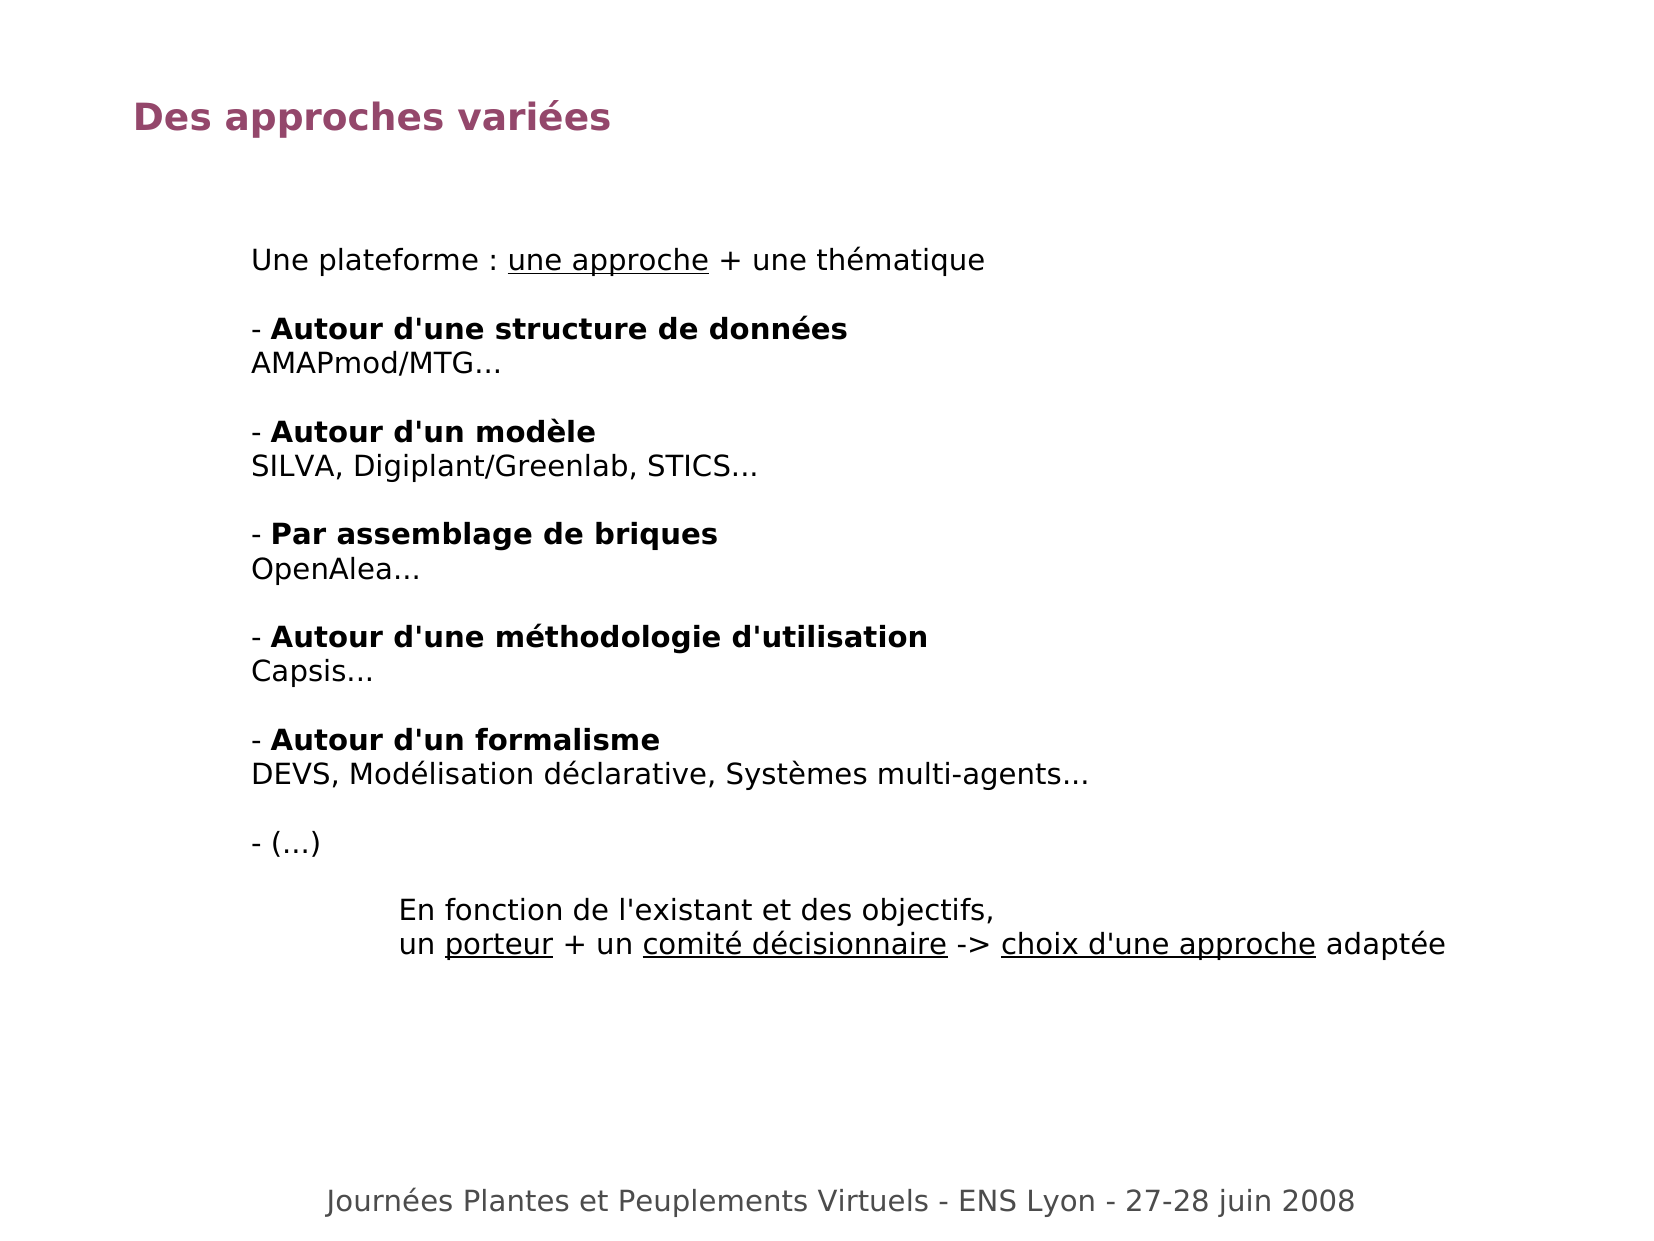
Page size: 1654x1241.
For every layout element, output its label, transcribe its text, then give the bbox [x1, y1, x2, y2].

text_box Journées Plantes et Peuplements Virtuels - ENS Lyon - 27-28 juin 2008 [177, 1176, 1506, 1226]
text_box Des approches variées [118, 88, 1034, 147]
text_box Une plateforme : une approche + une thématique - Autour d'une structure de données AMAPmod/MTG... - Autour d'un modèle SILVA, Digiplant/Greenlab, STICS... - Par assemblage de briques OpenAlea... - Autour d'une méthodologie d'utilisation Capsis... - Autour d'un formalisme DEVS, Modélisation déclarative, Systèmes multi-agents... - (...) [236, 236, 1418, 902]
text_box En fonction de l'existant et des objectifs, un porteur + un comité décisionnaire -> choix d'une approche adaptée [383, 885, 1536, 970]
